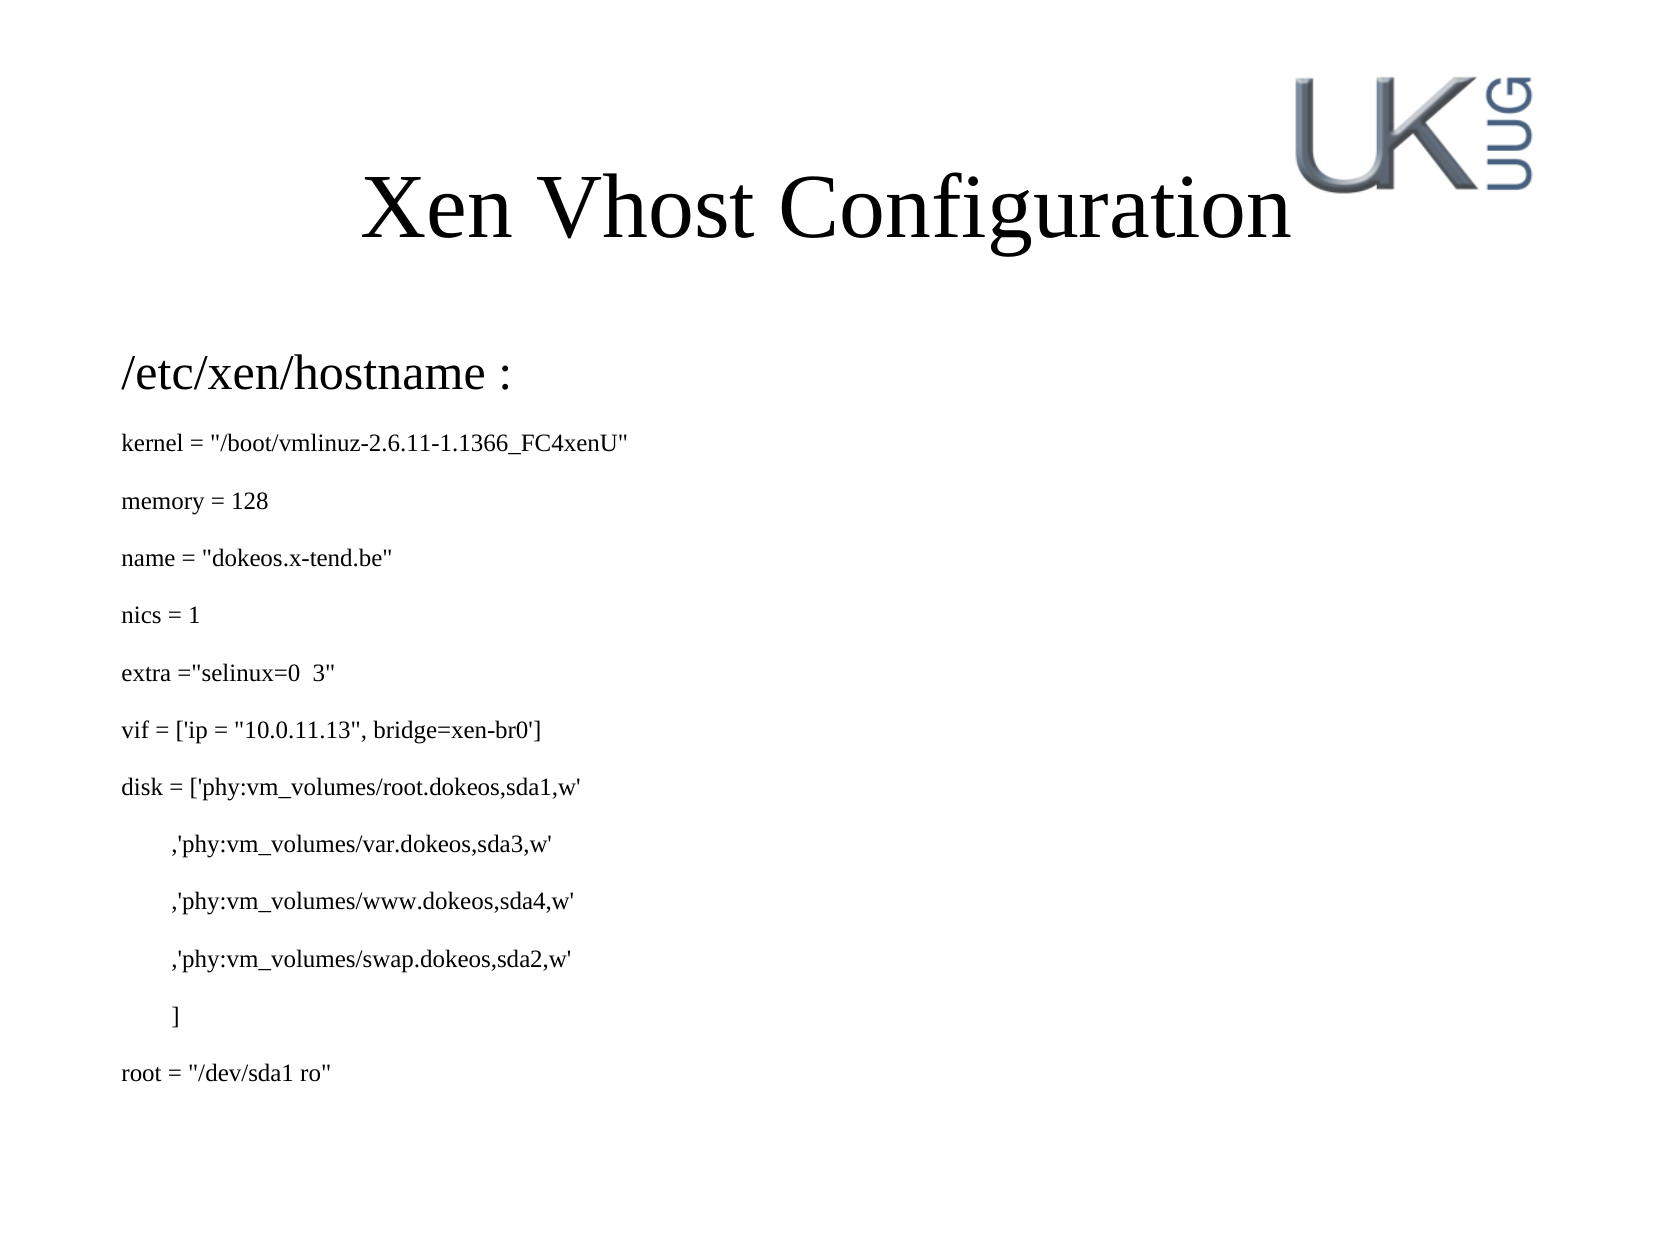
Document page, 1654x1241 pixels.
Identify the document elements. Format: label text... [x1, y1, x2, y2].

list /etc/xen/hostname : kernel = "/boot/vmlinuz-2.6.11-1.1366_FC4xenU" memory = 128 name = "dokeos.x-tend.be" nics = 1 extra ="selinux=0 3" vif = ['ip = "10.0.11.13", bridge=xen-br0'] disk = ['phy:vm_volumes/root.dokeos,sda1,w' ,'phy:vm_volumes/var.dokeos,sda3,w' ,'phy:vm_volumes/www.dokeos,sda4,w' ,'phy:vm_volumes/swap.dokeos,sda2,w' ] root = "/dev/sda1 ro" [121, 344, 1534, 1186]
title Xen Vhost Configuration [121, 102, 1534, 311]
picture [1289, 74, 1538, 196]
